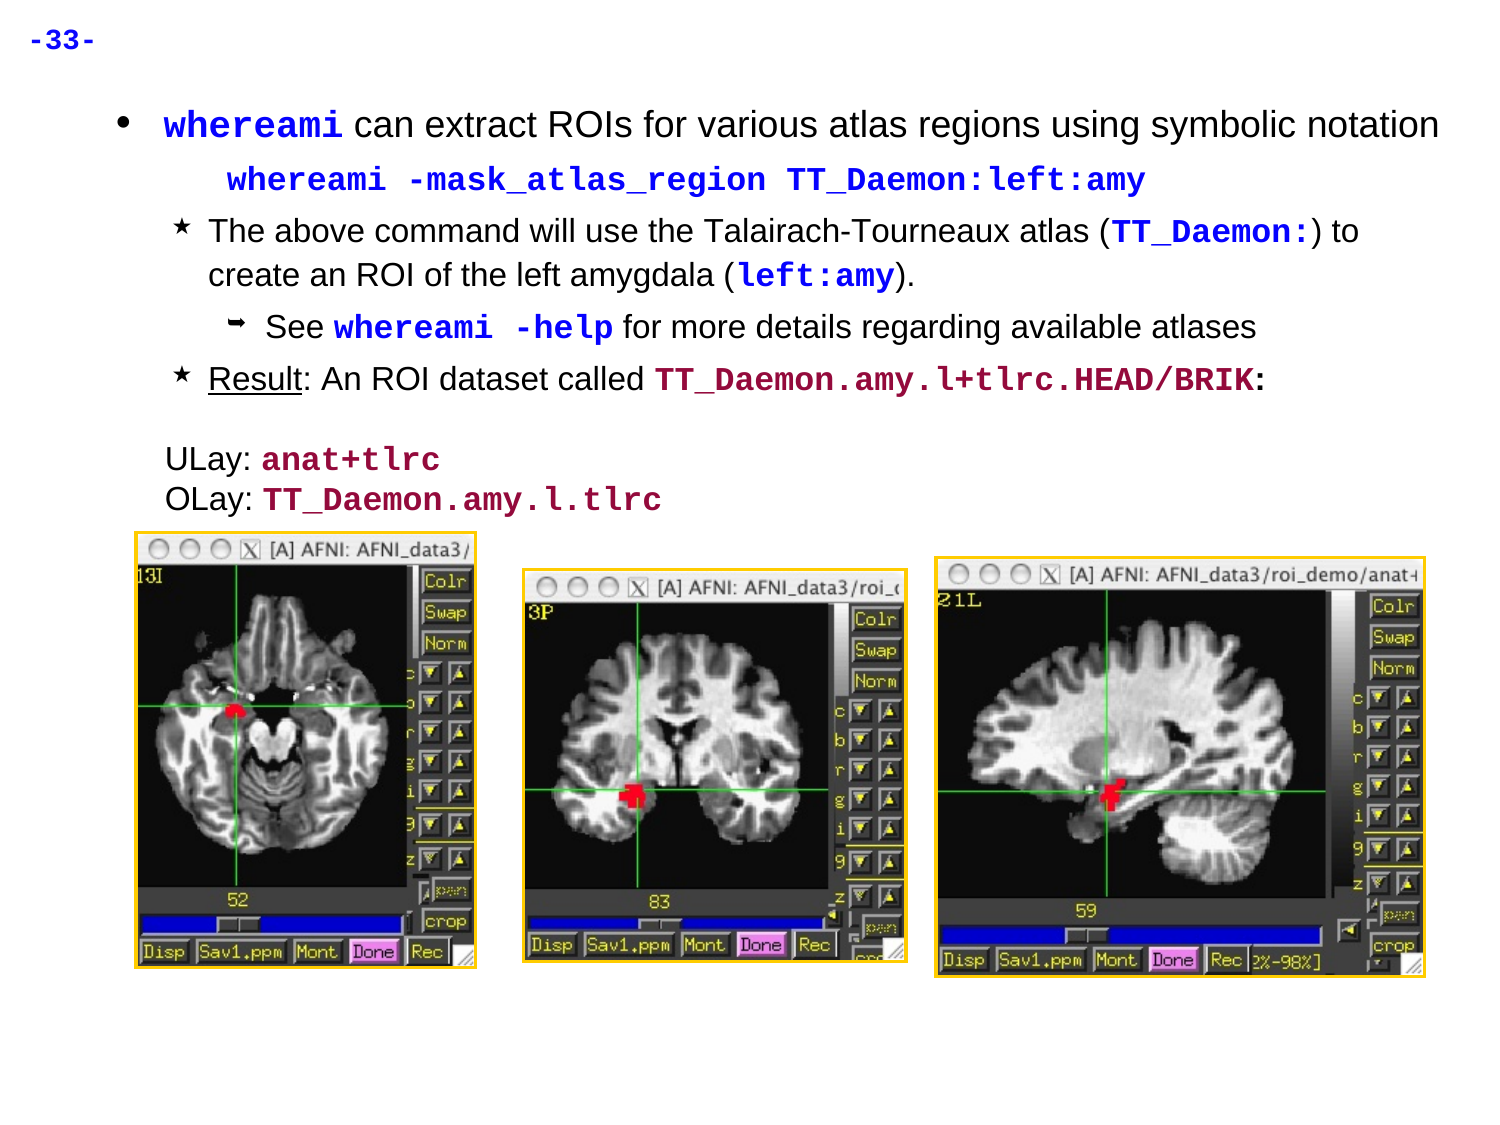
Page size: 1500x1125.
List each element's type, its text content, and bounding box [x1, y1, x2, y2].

text_box ULay: anat+tlrc OLay: TT_Daemon.amy.l.tlrc [150, 429, 688, 525]
picture [137, 533, 475, 967]
text_box whereami can extract ROIs for various atlas regions using symbolic notation whereami -mask_atlas_region TT_Daemon:left:amy The above command will use the Talairach-Tourneaux atlas (TT_Daemon:) to create an ROI of the left amygdala (left:amy). See whereami -help for more details regarding available atlases Result: An ROI dataset called TT_Daemon.amy.l+tlrc.HEAD/BRIK: [99, 87, 1463, 363]
picture [937, 558, 1423, 976]
picture [525, 571, 905, 960]
